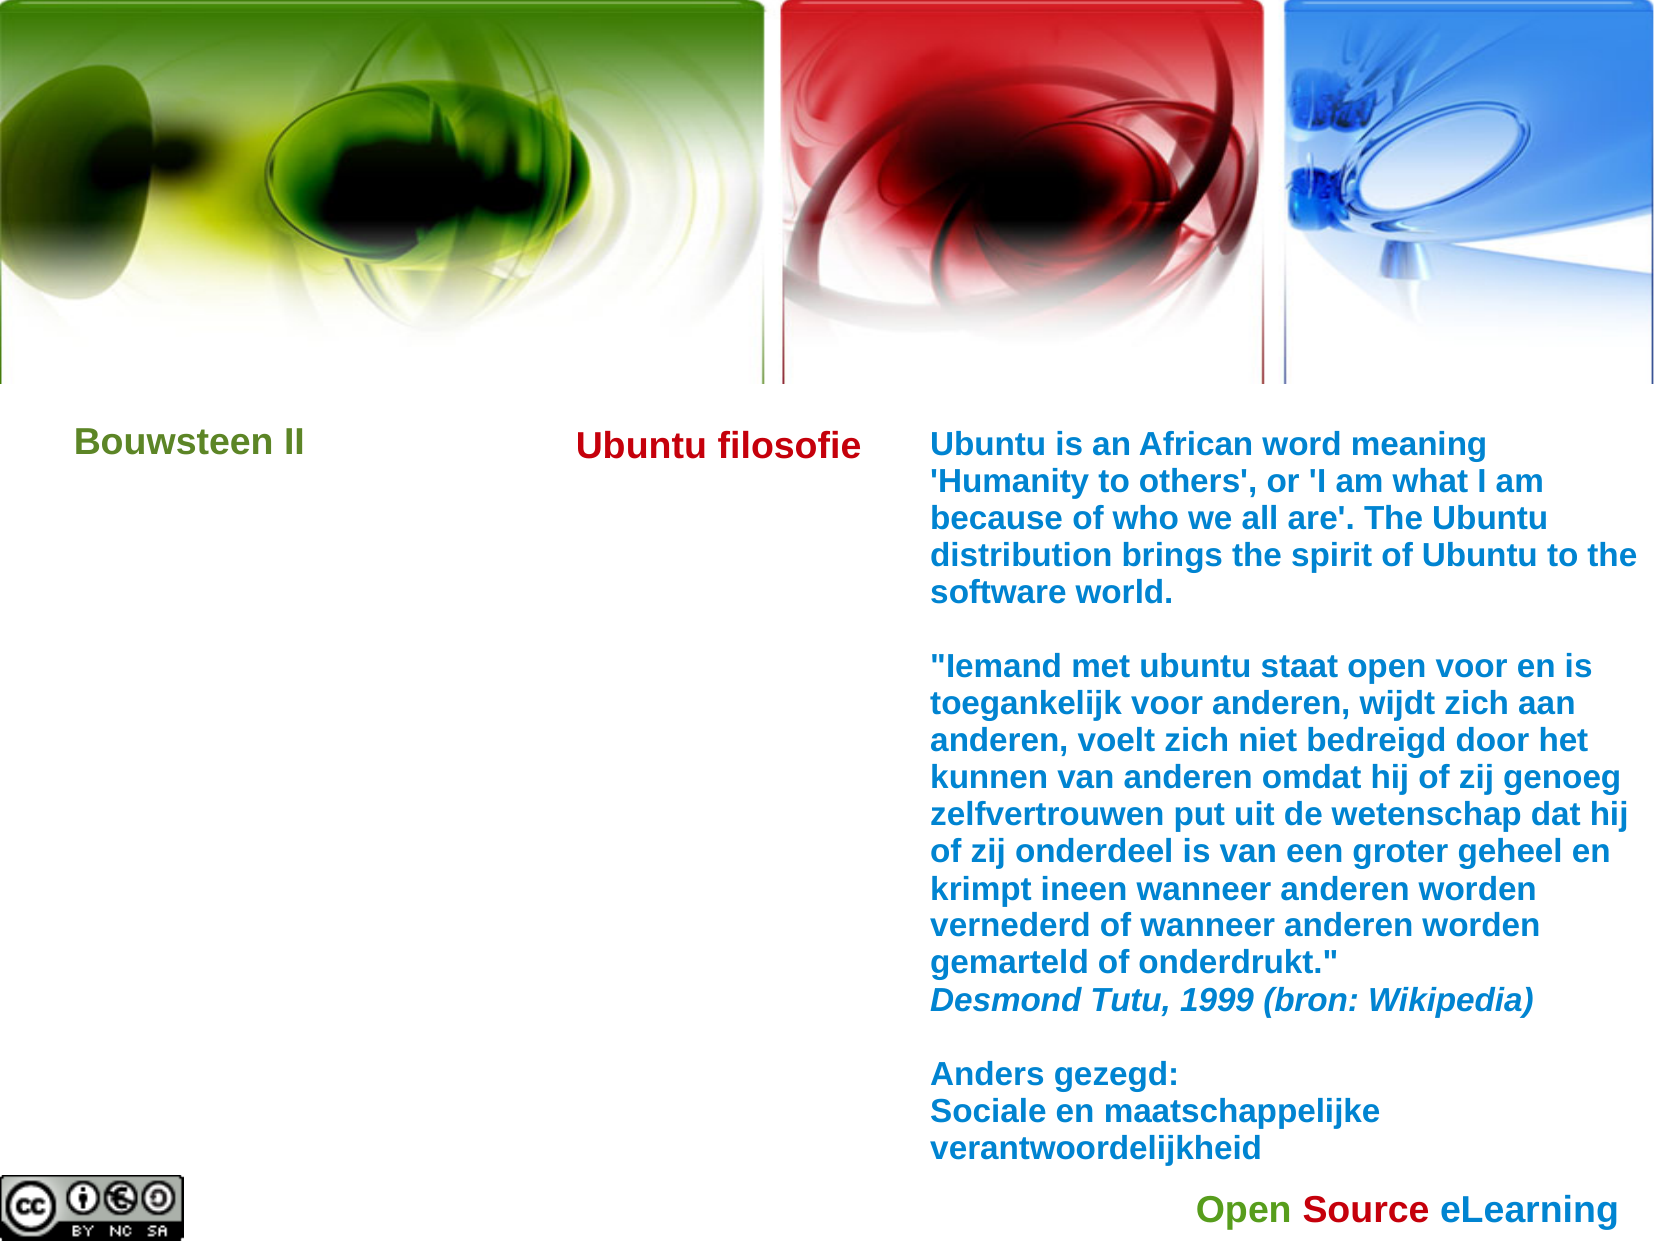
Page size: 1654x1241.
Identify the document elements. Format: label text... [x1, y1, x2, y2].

picture [0, 0, 1654, 384]
text_box Ubuntu filosofie [561, 416, 975, 474]
text_box Open Source eLearning [1181, 1181, 1654, 1238]
picture [0, 1175, 184, 1241]
text_box Bouwsteen II [59, 413, 591, 471]
text_box Ubuntu is an African word meaning 'Humanity to others', or 'I am what I am because of who we all are'. The Ubuntu distribution brings the spirit of Ubuntu to the software world. "Iemand met ubuntu staat open voor en is toegankelijk voor anderen, wijdt zich aan anderen, voelt zich niet bedreigd door het kunnen van anderen omdat hij of zij genoeg zelfvertrouwen put uit de wetenschap dat hij of zij onderdeel is van een groter geheel en krimpt ineen wanneer anderen worden vernederd of wanneer anderen worden gemarteld of onderdrukt." Desmond Tutu, 1999 (bron: Wikipedia) Anders gezegd: Sociale en maatschappelijke verantwoordelijkheid [915, 418, 1654, 1211]
